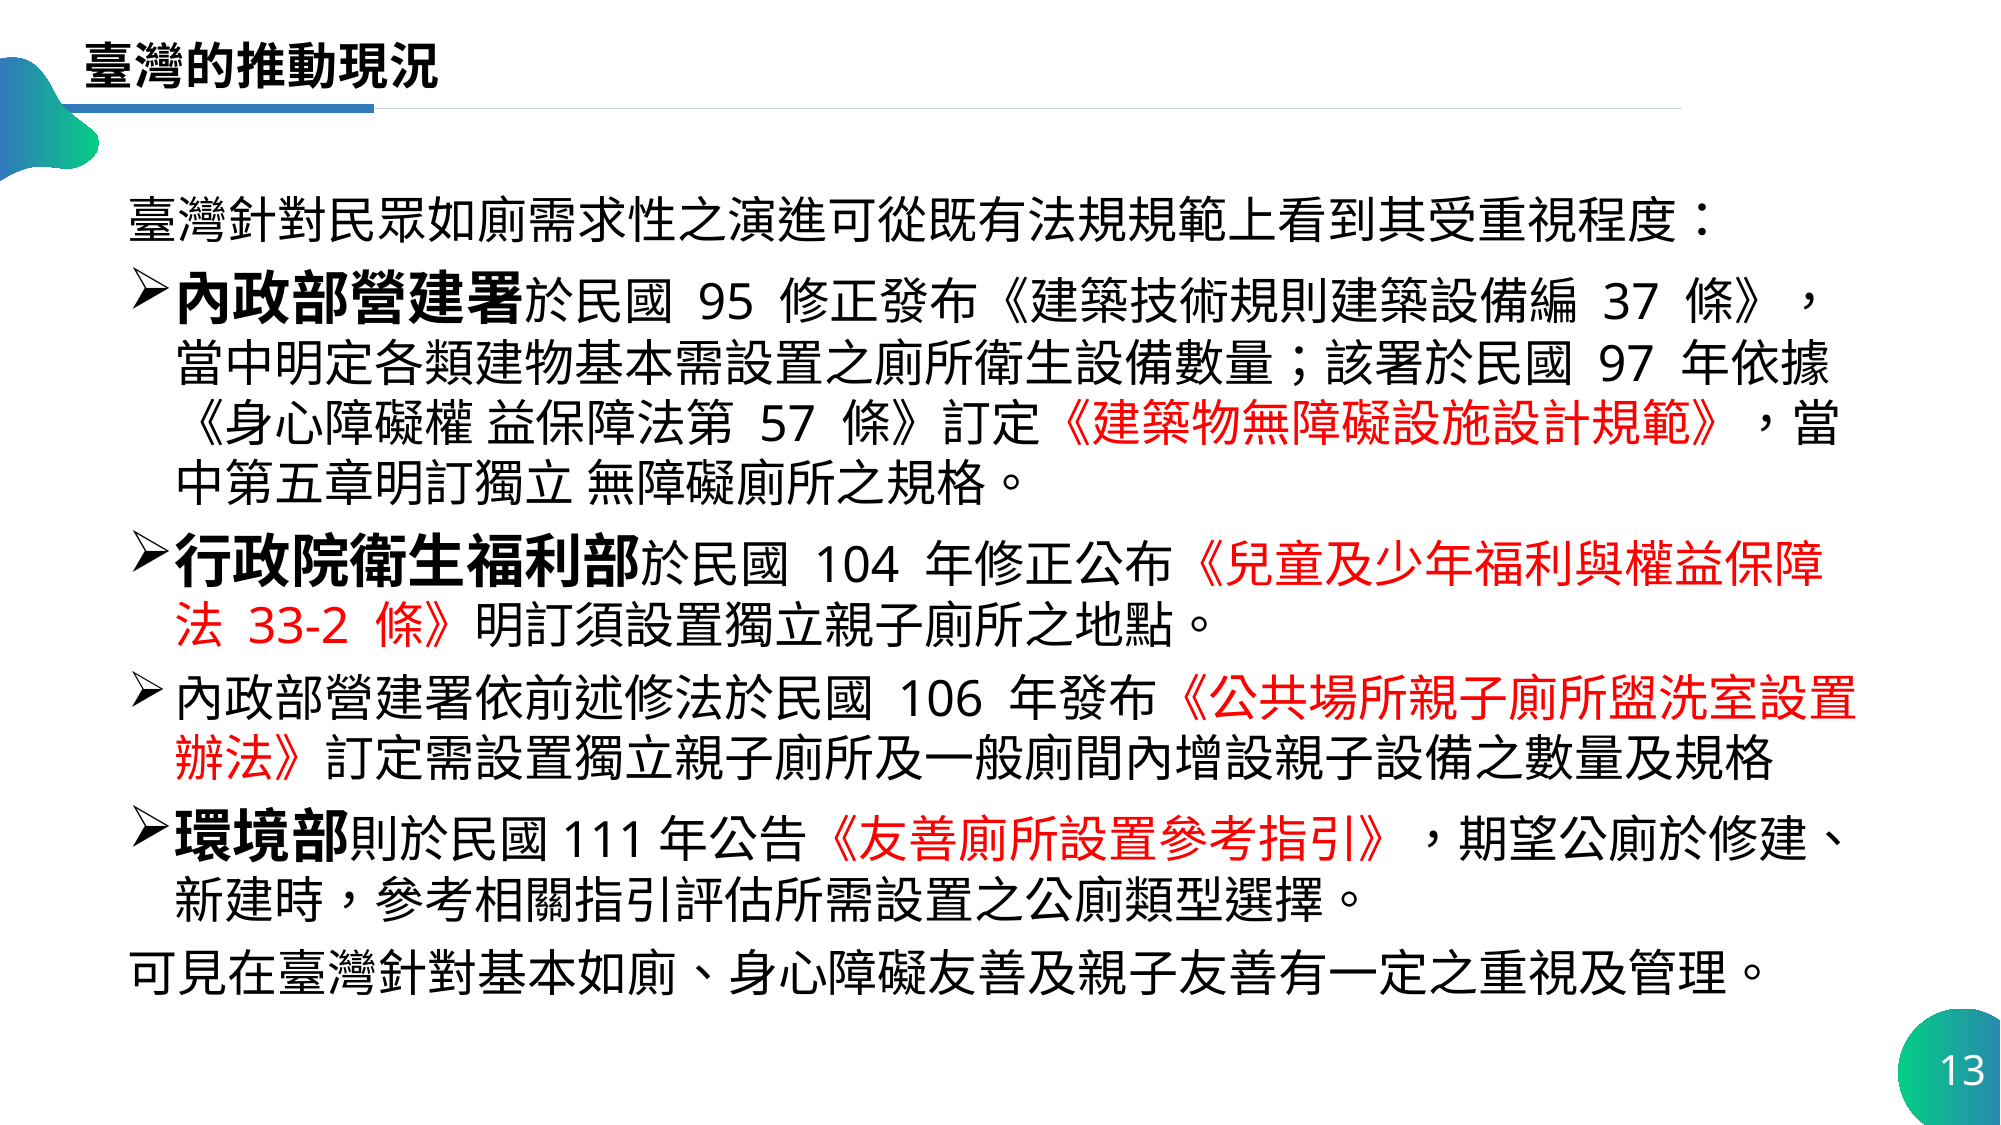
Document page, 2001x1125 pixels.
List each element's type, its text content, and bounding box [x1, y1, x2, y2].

text_box [0, 57, 75, 182]
text_box 臺灣的推動現況 [68, 27, 1842, 103]
text_box 臺灣針對民眾如廁需求性之演進可從既有法規規範上看到其受重視程度： 內政部營建署於民國 95 修正發布《建築技術規則建築設備編 37 條》，當中明定各類建物基本需設置之廁所衛生設備數量；該署於民國 97 年依據《身心障礙權 益保障法第 57 條》訂定《建築物無障礙設施設計規範》，當中第五章明訂獨立 無障礙廁所之規格。 行政院衛生福利部於民國 104 年修正公布《兒童及少年福利與權益保障法 33-2 條》明訂須設置獨立親子廁所之地點。 內政部營建署依前述修法於民國 106 年發布《公共場所親子廁所盥洗室設置辦法》訂定需設置獨立親子廁所及一般廁間內增設親子設備之數量及規格 環境部則於民國111年公告《友善廁所設置參考指引》，期望公廁於修建、新建時，參考相關指引評估所需設置之公廁類型選擇。 可見在臺灣針對基本如廁、身心障礙友善及親子友善有一定之重視及管理。 [113, 181, 1887, 1009]
text_box [84, 126, 100, 163]
